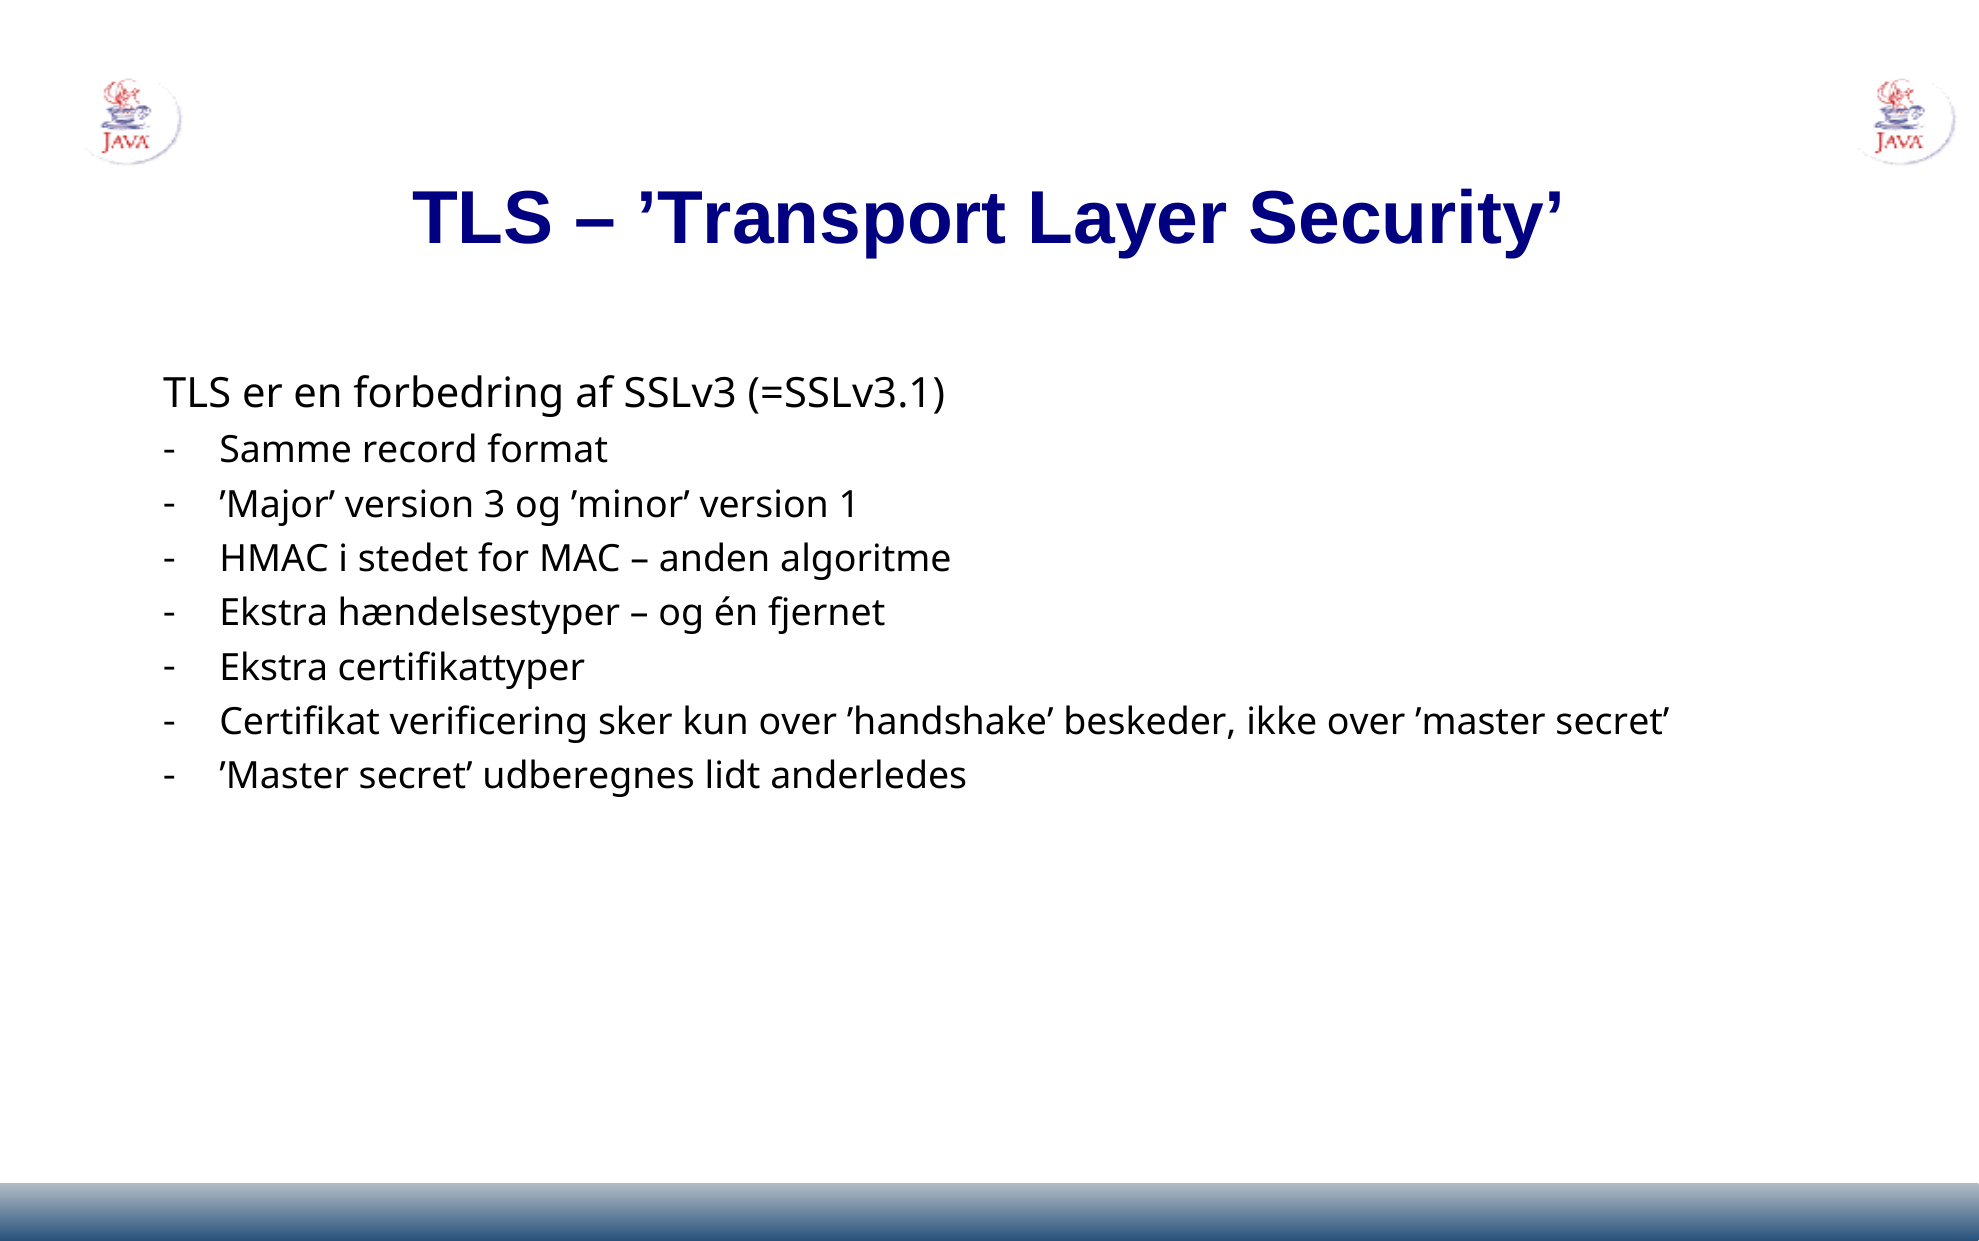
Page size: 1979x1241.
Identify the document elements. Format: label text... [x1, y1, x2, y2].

picture [1842, 71, 1961, 169]
title TLS – ’Transport Layer Security’ [148, 110, 1830, 317]
picture [69, 71, 187, 169]
list TLS er en forbedring af SSLv3 (=SSLv3.1) Samme record format ’Major’ version 3 og ’minor’ version 1 HMAC i stedet for MAC – anden algoritme Ekstra hændelsestyper – og én fjernet Ekstra certifikattyper Certifikat verificering sker kun over ’handshake’ beskeder, ikke over ’master secret’ ’Master secret’ udberegnes lidt anderledes [148, 358, 1830, 1103]
